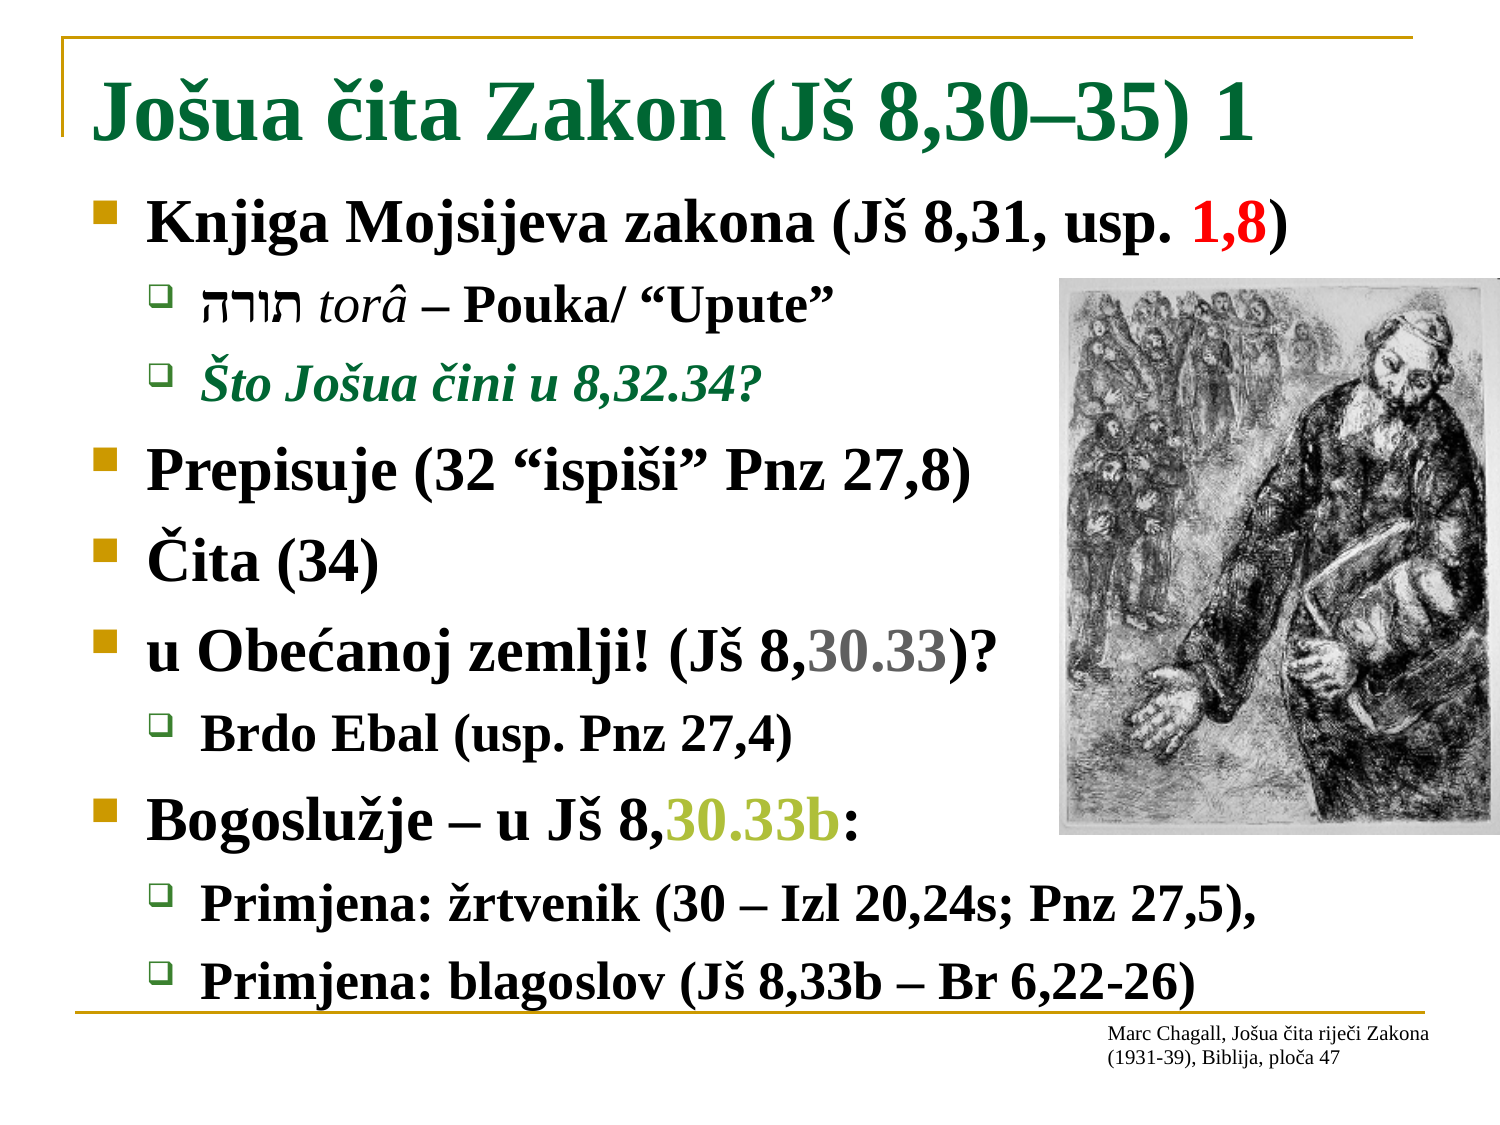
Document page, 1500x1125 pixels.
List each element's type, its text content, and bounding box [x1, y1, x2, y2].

title Jošua čita Zakon (Jš 8,30–35) 1 [75, 45, 1426, 172]
text_box Marc Chagall, Jošua čita riječi Zakona (1931-39), Biblija, ploča 47 [1092, 1011, 1500, 1077]
list Knjiga Mojsijeva zakona (Jš 8,31, usp. 1,8) תורה torâ – Pouka/ “Upute” Što Jošua čini u 8,32.34? Prepisuje (32 “ispiši” Pnz 27,8) Čita (34) u Obećanoj zemlji! (Jš 8,30.33)? Brdo Ebal (usp. Pnz 27,4) Bogoslužje – u Jš 8,30.33b: Primjena: žrtvenik (30 – Izl 20,24s; Pnz 27,5), Primjena: blagoslov (Jš 8,33b – Br 6,22-26) [75, 172, 1426, 1035]
picture [1059, 278, 1500, 835]
